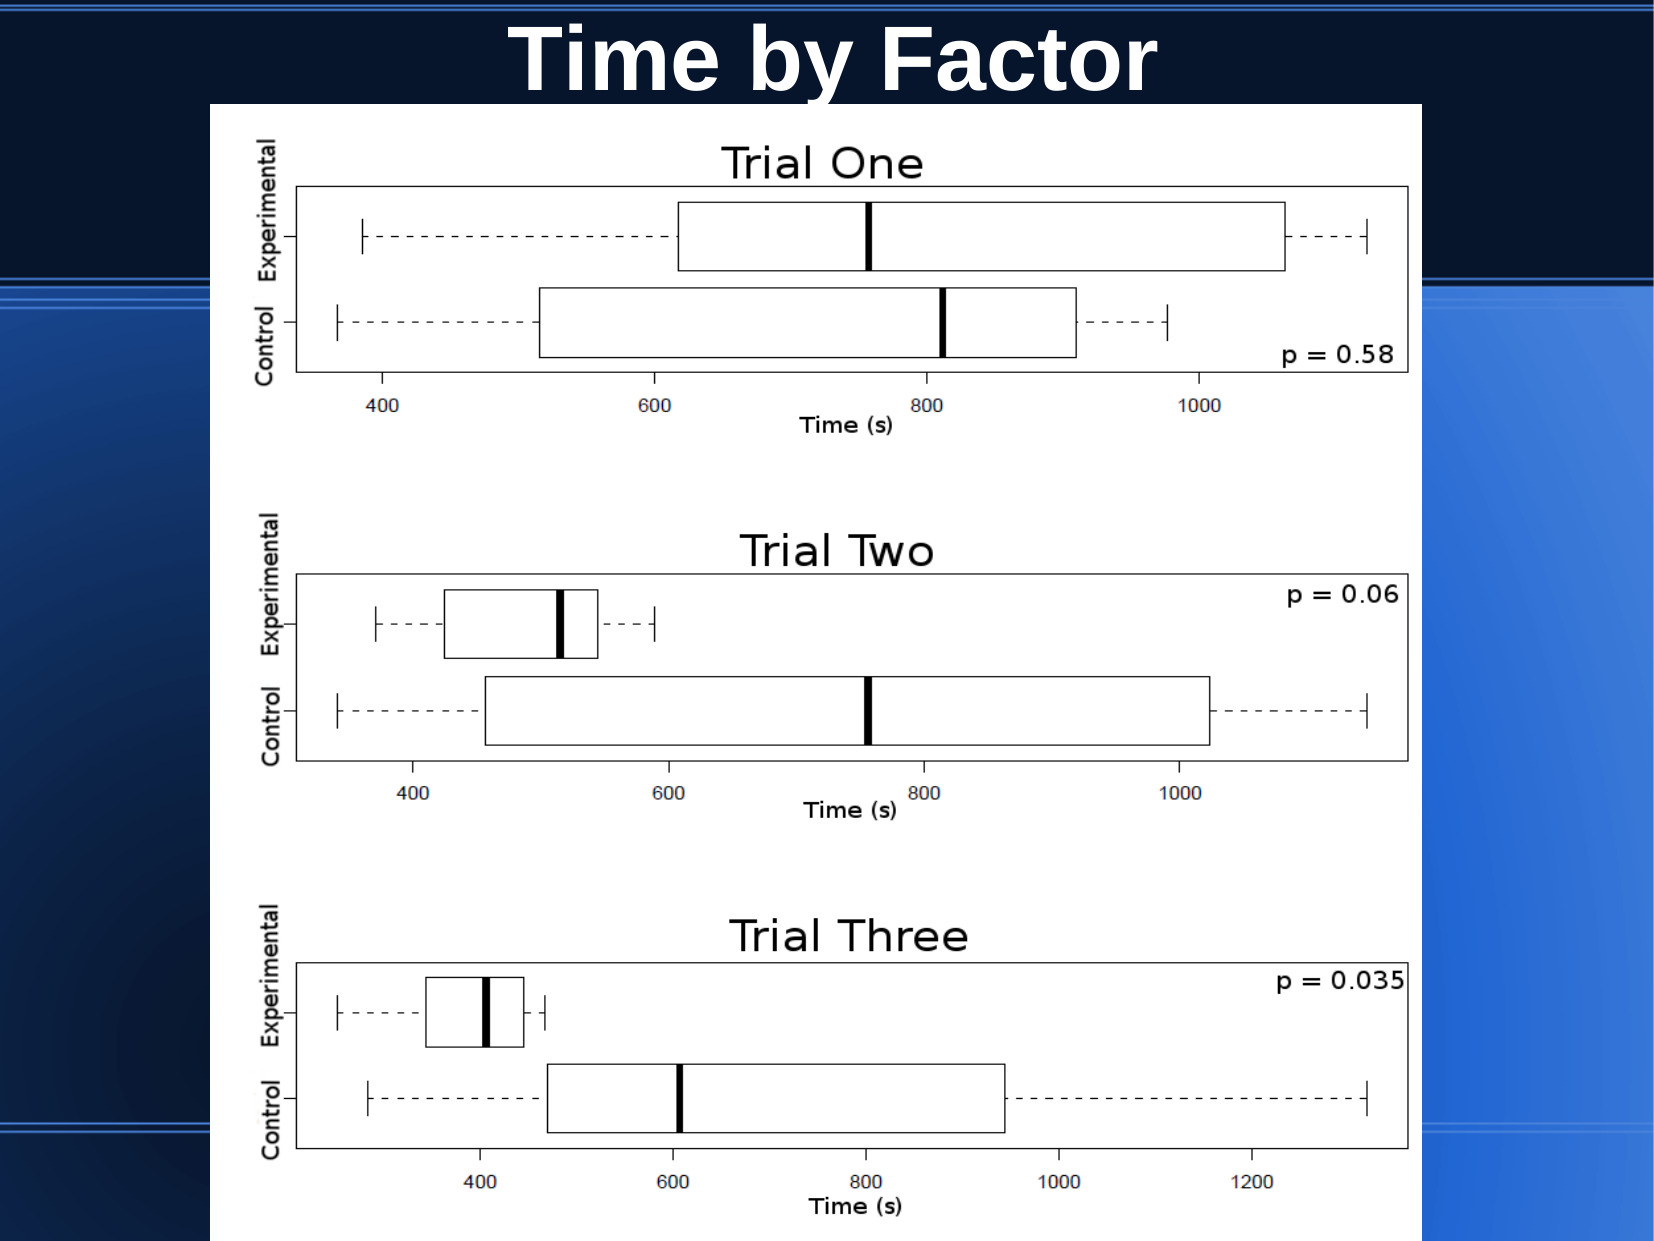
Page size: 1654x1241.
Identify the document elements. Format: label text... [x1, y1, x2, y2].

picture [0, 0, 1654, 1241]
title Time by Factor [90, 0, 1579, 163]
